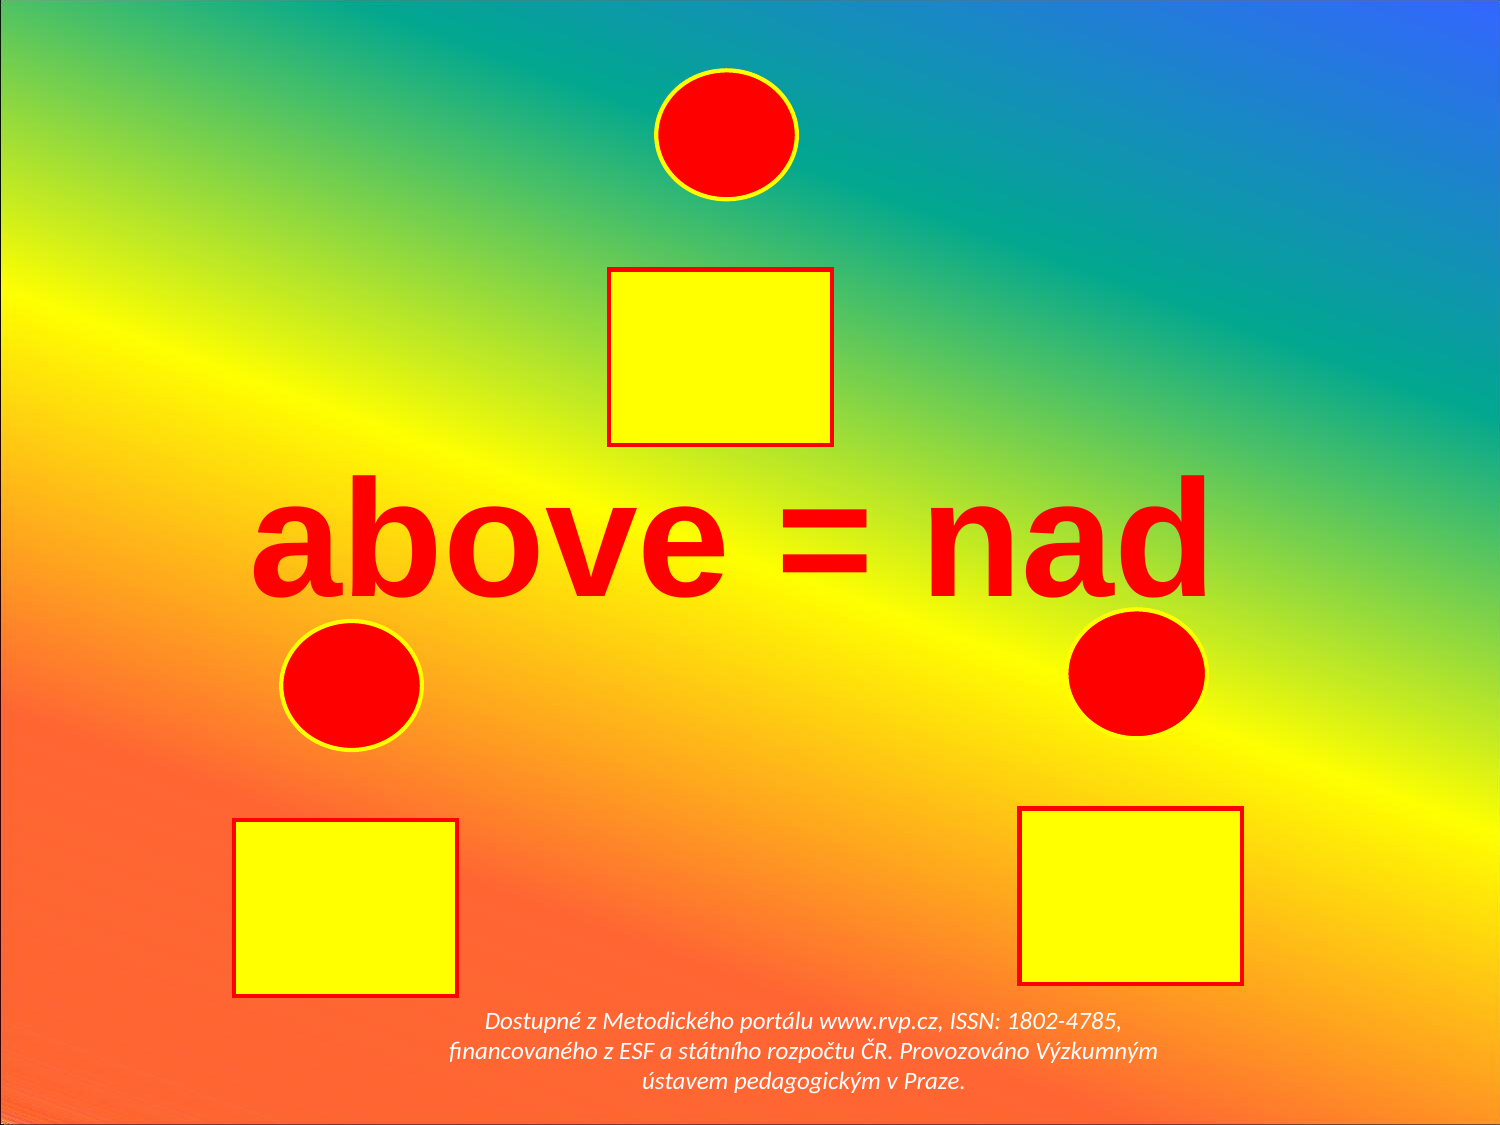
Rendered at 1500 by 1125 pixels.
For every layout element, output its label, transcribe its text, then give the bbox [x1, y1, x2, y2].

text_box [656, 70, 797, 200]
title [0, 304, 609, 727]
text_box [609, 269, 833, 446]
title [833, 304, 1465, 727]
title [401, 638, 1095, 727]
text_box [1019, 808, 1243, 985]
text_box Dostupné z Metodického portálu www.rvp.cz, ISSN: 1802-4785, financovaného z ESF a státního rozpočtu ČR. Provozováno Výzkumným ústavem pedagogickým v Praze. [421, 1019, 1187, 1080]
text_box [281, 621, 422, 751]
text_box [234, 820, 458, 997]
picture [0, 0, 1500, 1125]
text_box above = nad [234, 421, 1278, 638]
text_box [1066, 609, 1208, 739]
